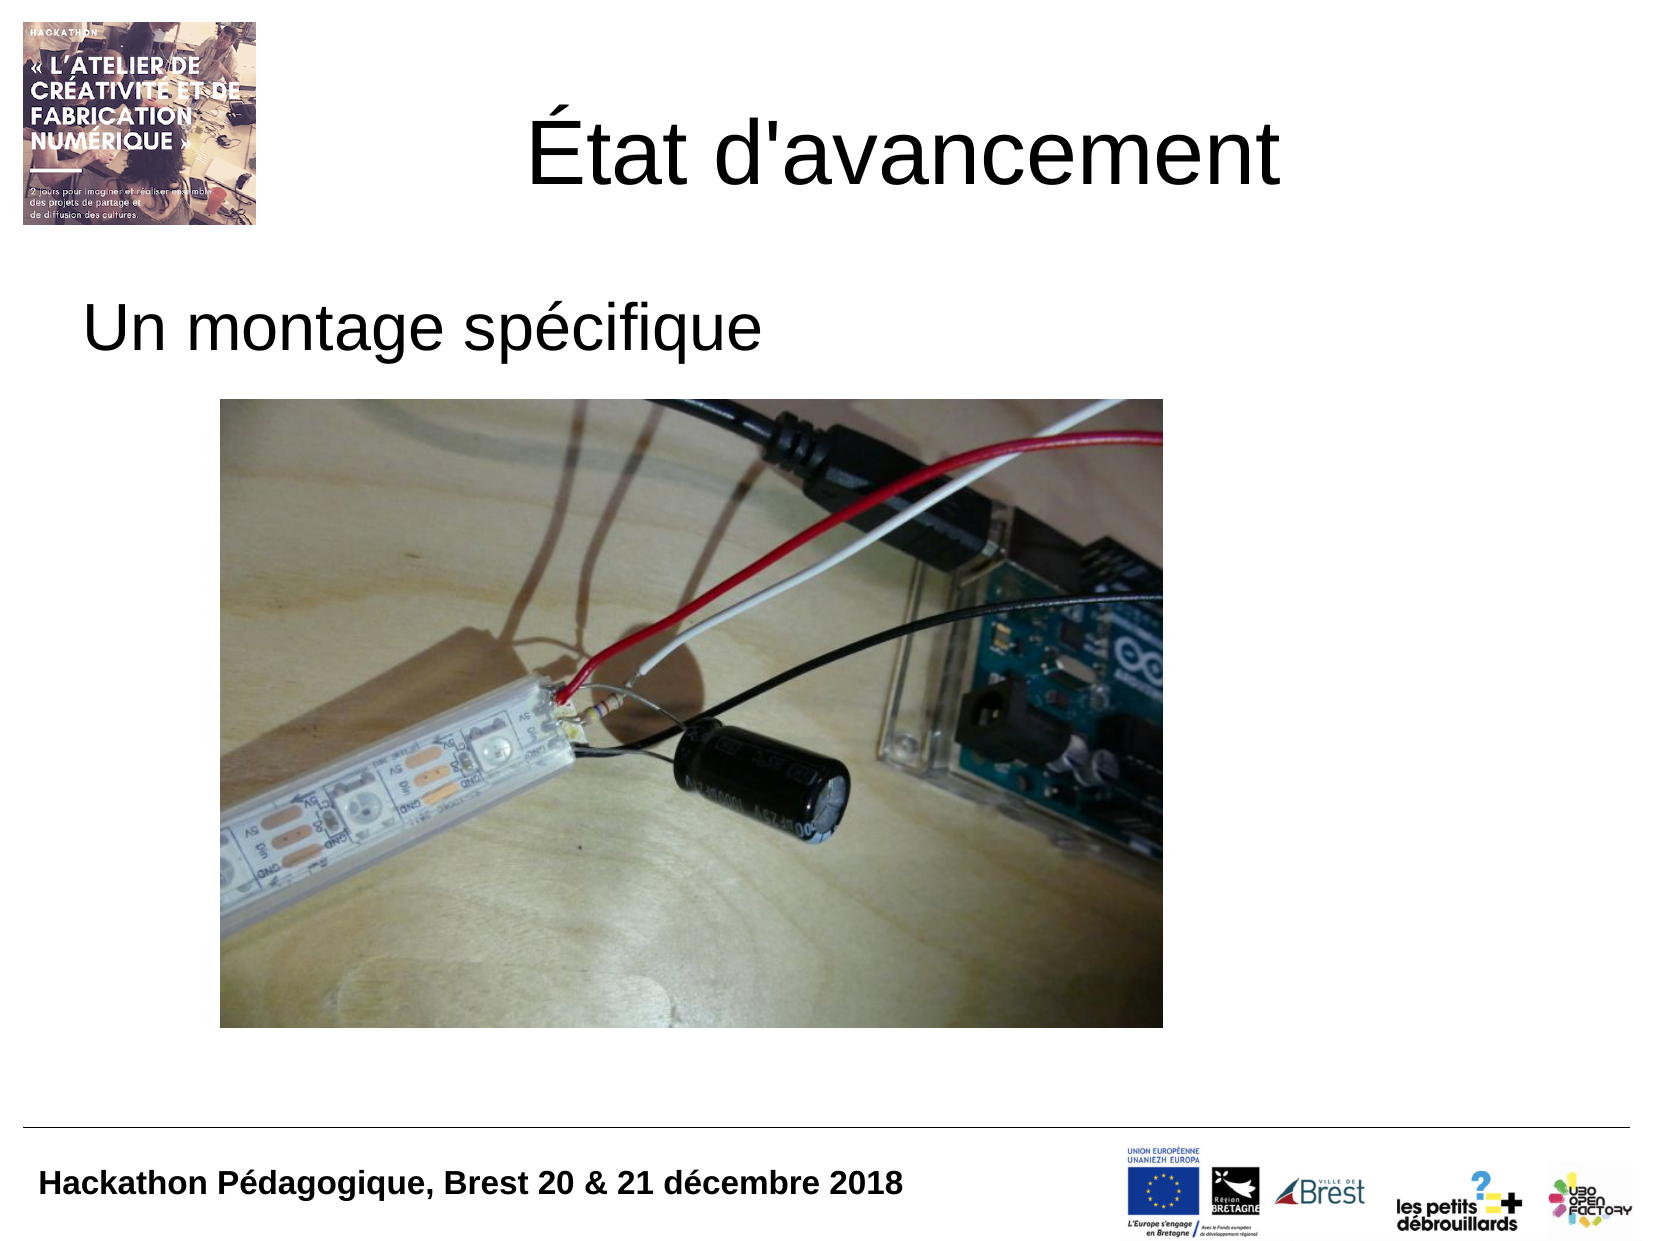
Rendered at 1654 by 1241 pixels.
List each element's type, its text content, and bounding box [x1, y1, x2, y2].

list Un montage spécifique [82, 290, 1571, 1109]
picture [23, 22, 256, 225]
picture [1120, 1137, 1642, 1241]
picture [220, 399, 1163, 1028]
title État d'avancement [236, 49, 1571, 257]
text_box Hackathon Pédagogique, Brest 20 & 21 décembre 2018 [23, 1157, 945, 1211]
